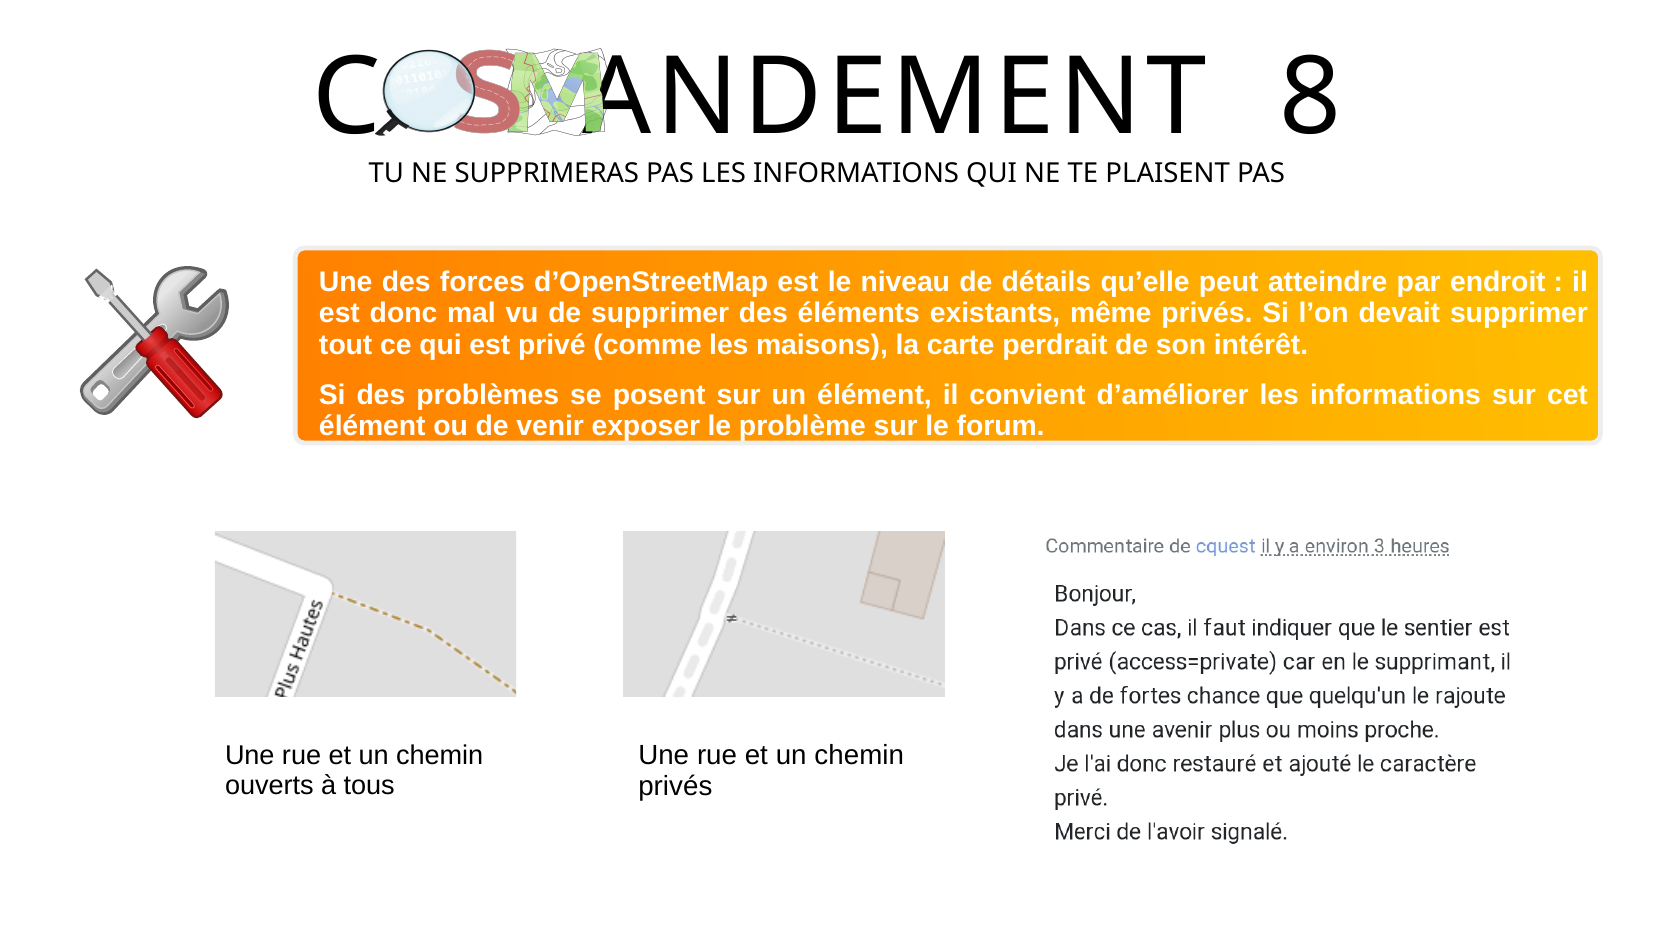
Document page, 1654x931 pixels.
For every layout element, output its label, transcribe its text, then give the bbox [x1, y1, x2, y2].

picture [1021, 519, 1554, 859]
text_box Une rue et un chemin privés [623, 732, 925, 810]
picture [623, 531, 945, 697]
title C ANDEMENT 8 [301, 13, 1353, 169]
picture [214, 531, 517, 697]
text_box TU NE SUPPRIMERAS PAS LES INFORMATIONS QUI NE TE PLAISENT PAS [330, 169, 1323, 208]
text_box Une rue et un chemin ouverts à tous [210, 732, 512, 810]
picture [375, 47, 608, 136]
text_box [295, 248, 1601, 443]
list Une des forces d’OpenStreetMap est le niveau de détails qu’elle peut atteindre par endroit : il est donc mal vu de supprimer des éléments existants, même privés. Si l’on devait supprimer tout ce qui est privé (comme les maisons), la carte perdrait de son intérêt. Si des problèmes se posent sur un élément, il convient d’améliorer les informations sur cet élément ou de venir exposer le problème sur le forum. [318, 265, 1589, 443]
picture [70, 259, 237, 426]
